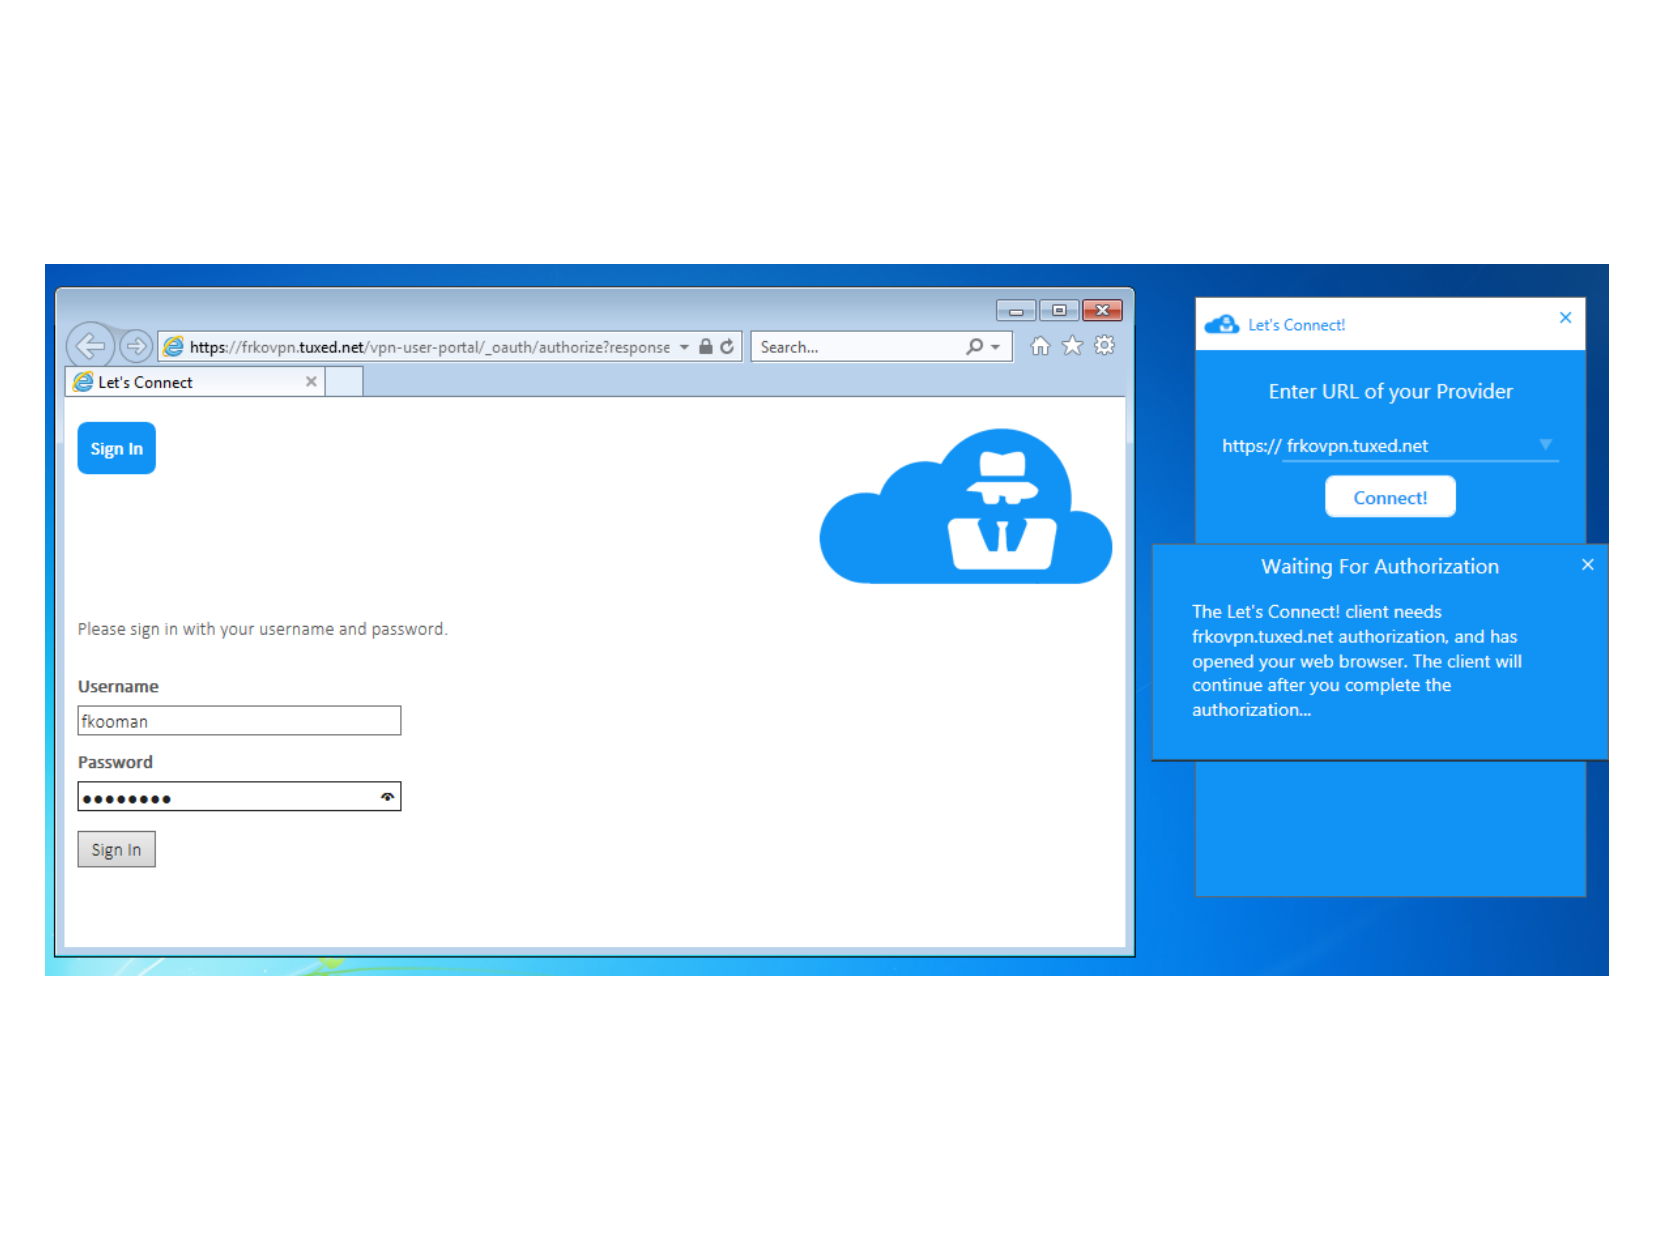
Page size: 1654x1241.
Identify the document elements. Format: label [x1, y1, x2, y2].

picture [45, 264, 1609, 977]
